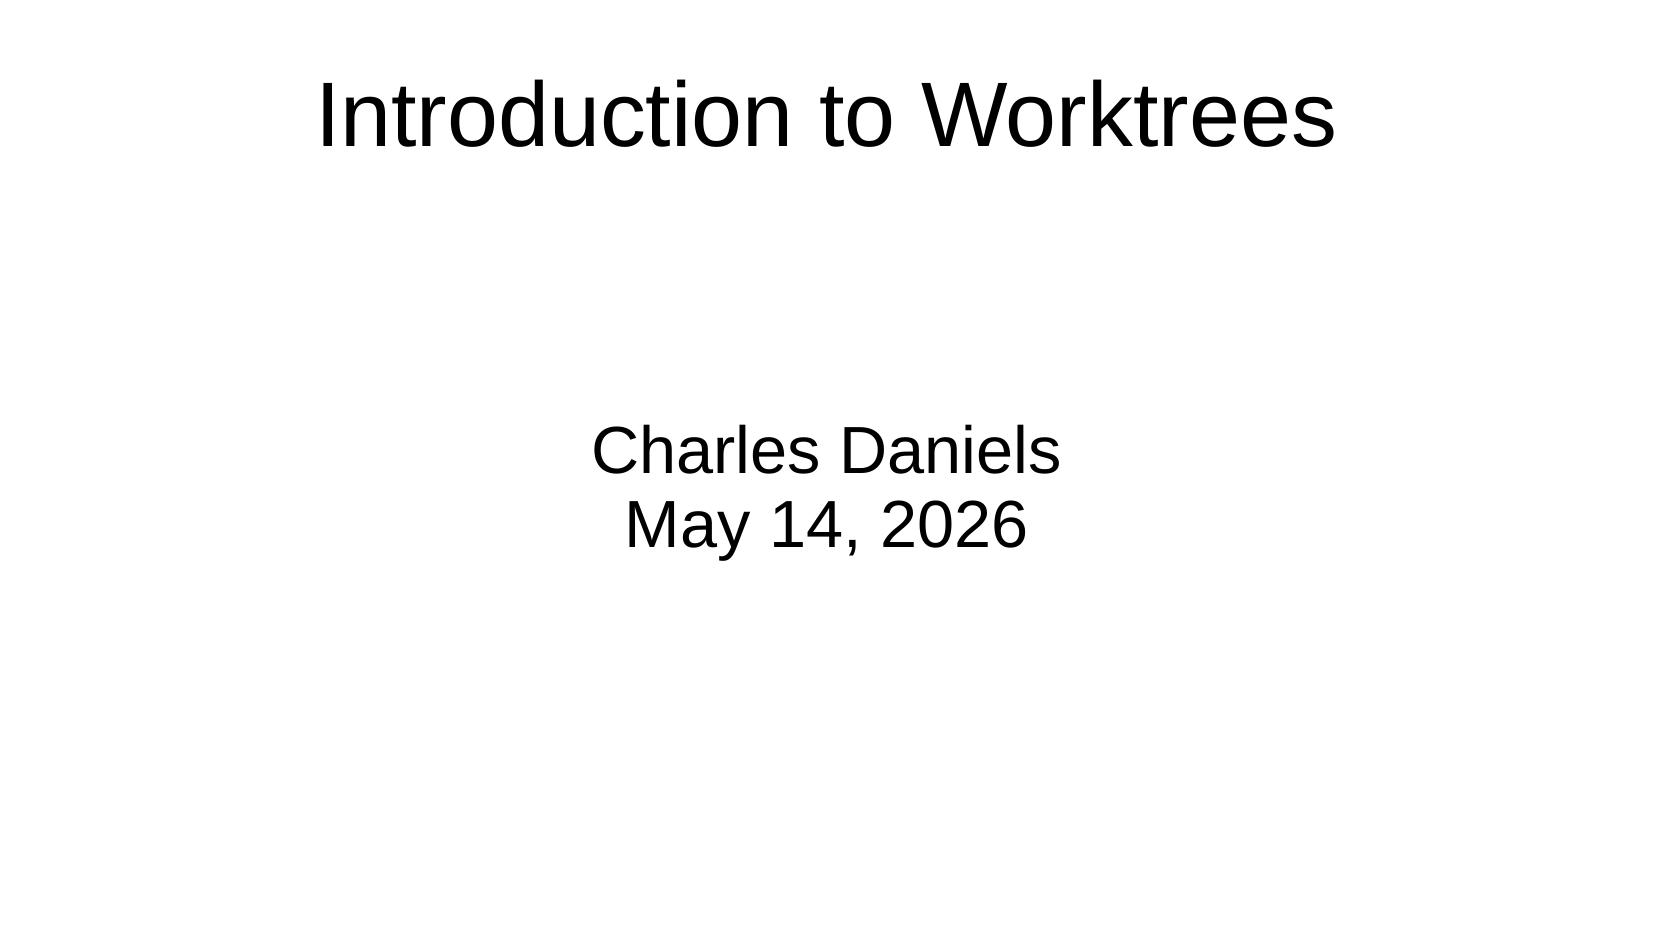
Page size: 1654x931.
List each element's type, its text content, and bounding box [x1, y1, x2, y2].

subtitle Charles Daniels May 14, 2026 [82, 217, 1571, 758]
title Introduction to Worktrees [82, 37, 1571, 193]
